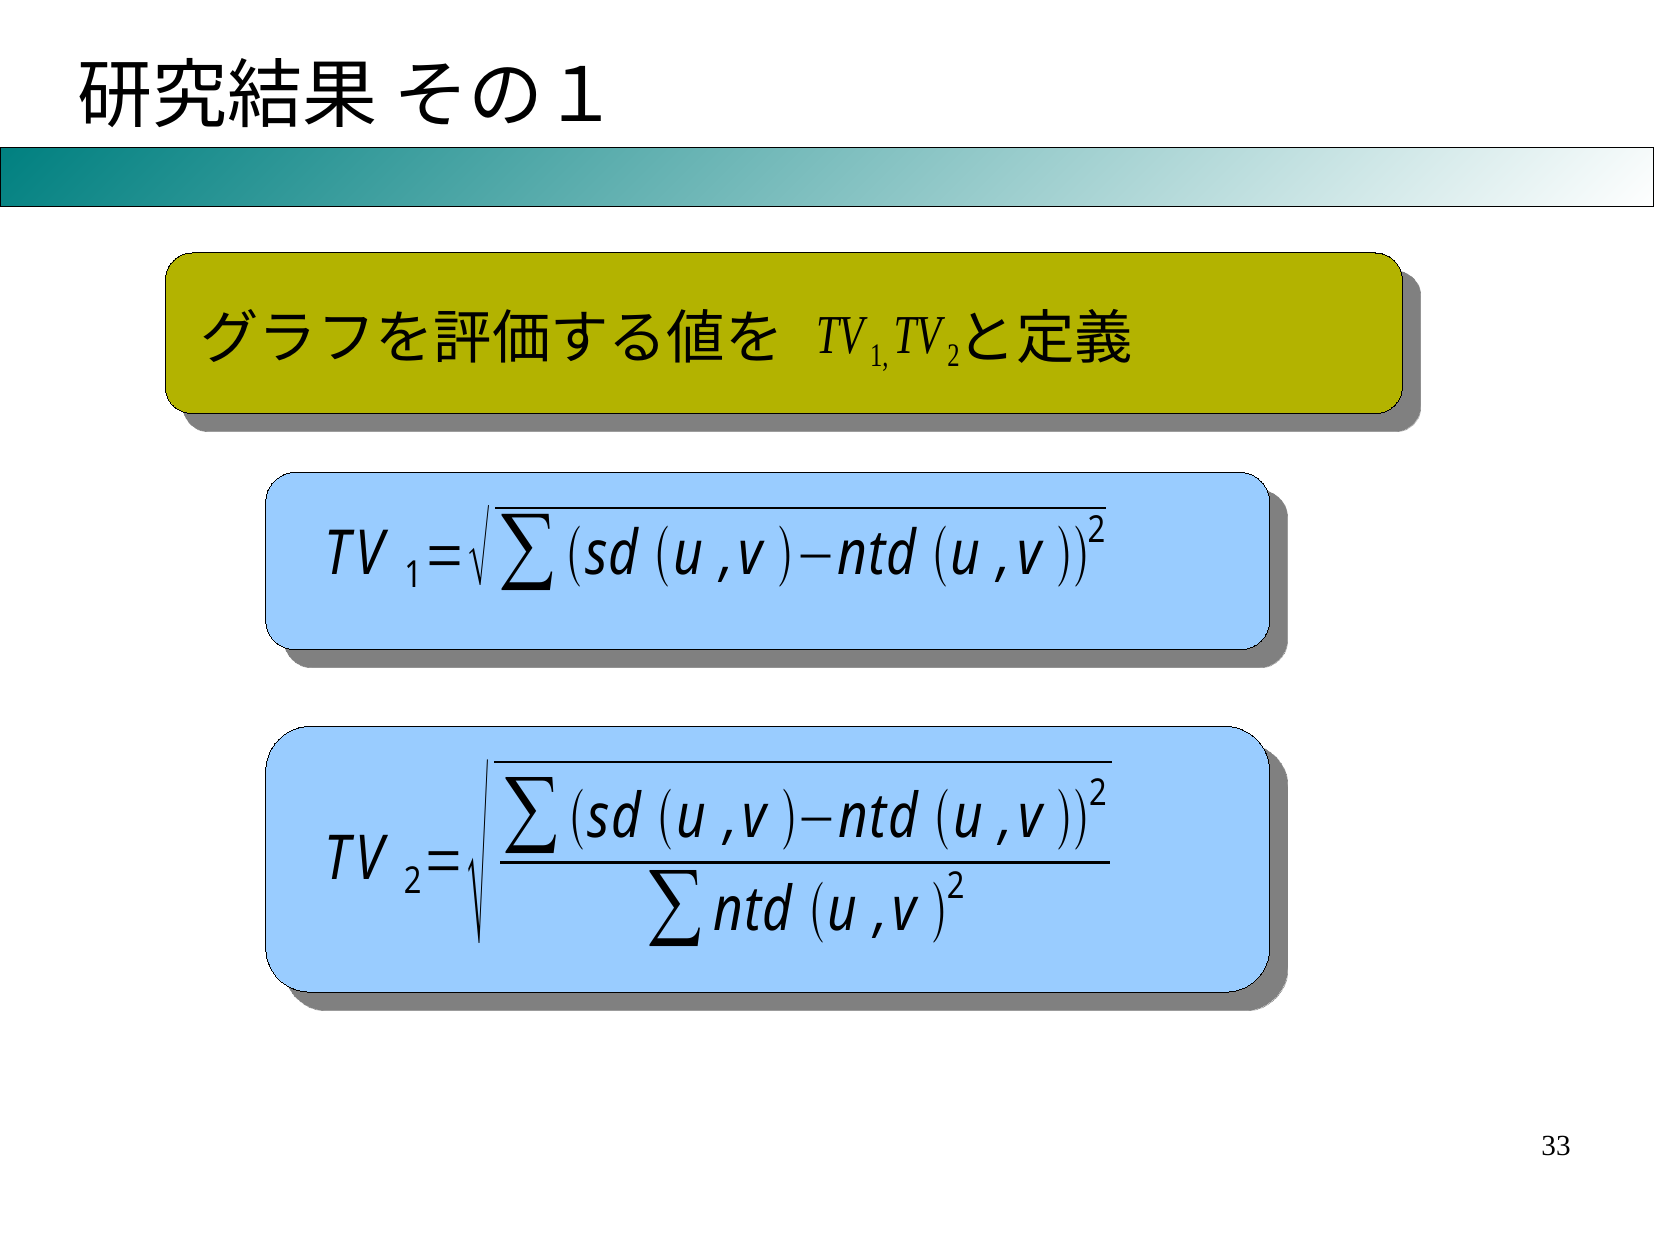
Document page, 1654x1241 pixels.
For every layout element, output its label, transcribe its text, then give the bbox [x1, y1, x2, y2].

chart [318, 757, 1119, 952]
text_box [265, 726, 1270, 993]
title 研究結果 その１ [77, 29, 1654, 149]
chart [809, 304, 967, 374]
chart [318, 503, 1114, 595]
text_box グラフを評価する値を と定義 [165, 252, 1403, 414]
text_box [265, 472, 1270, 650]
